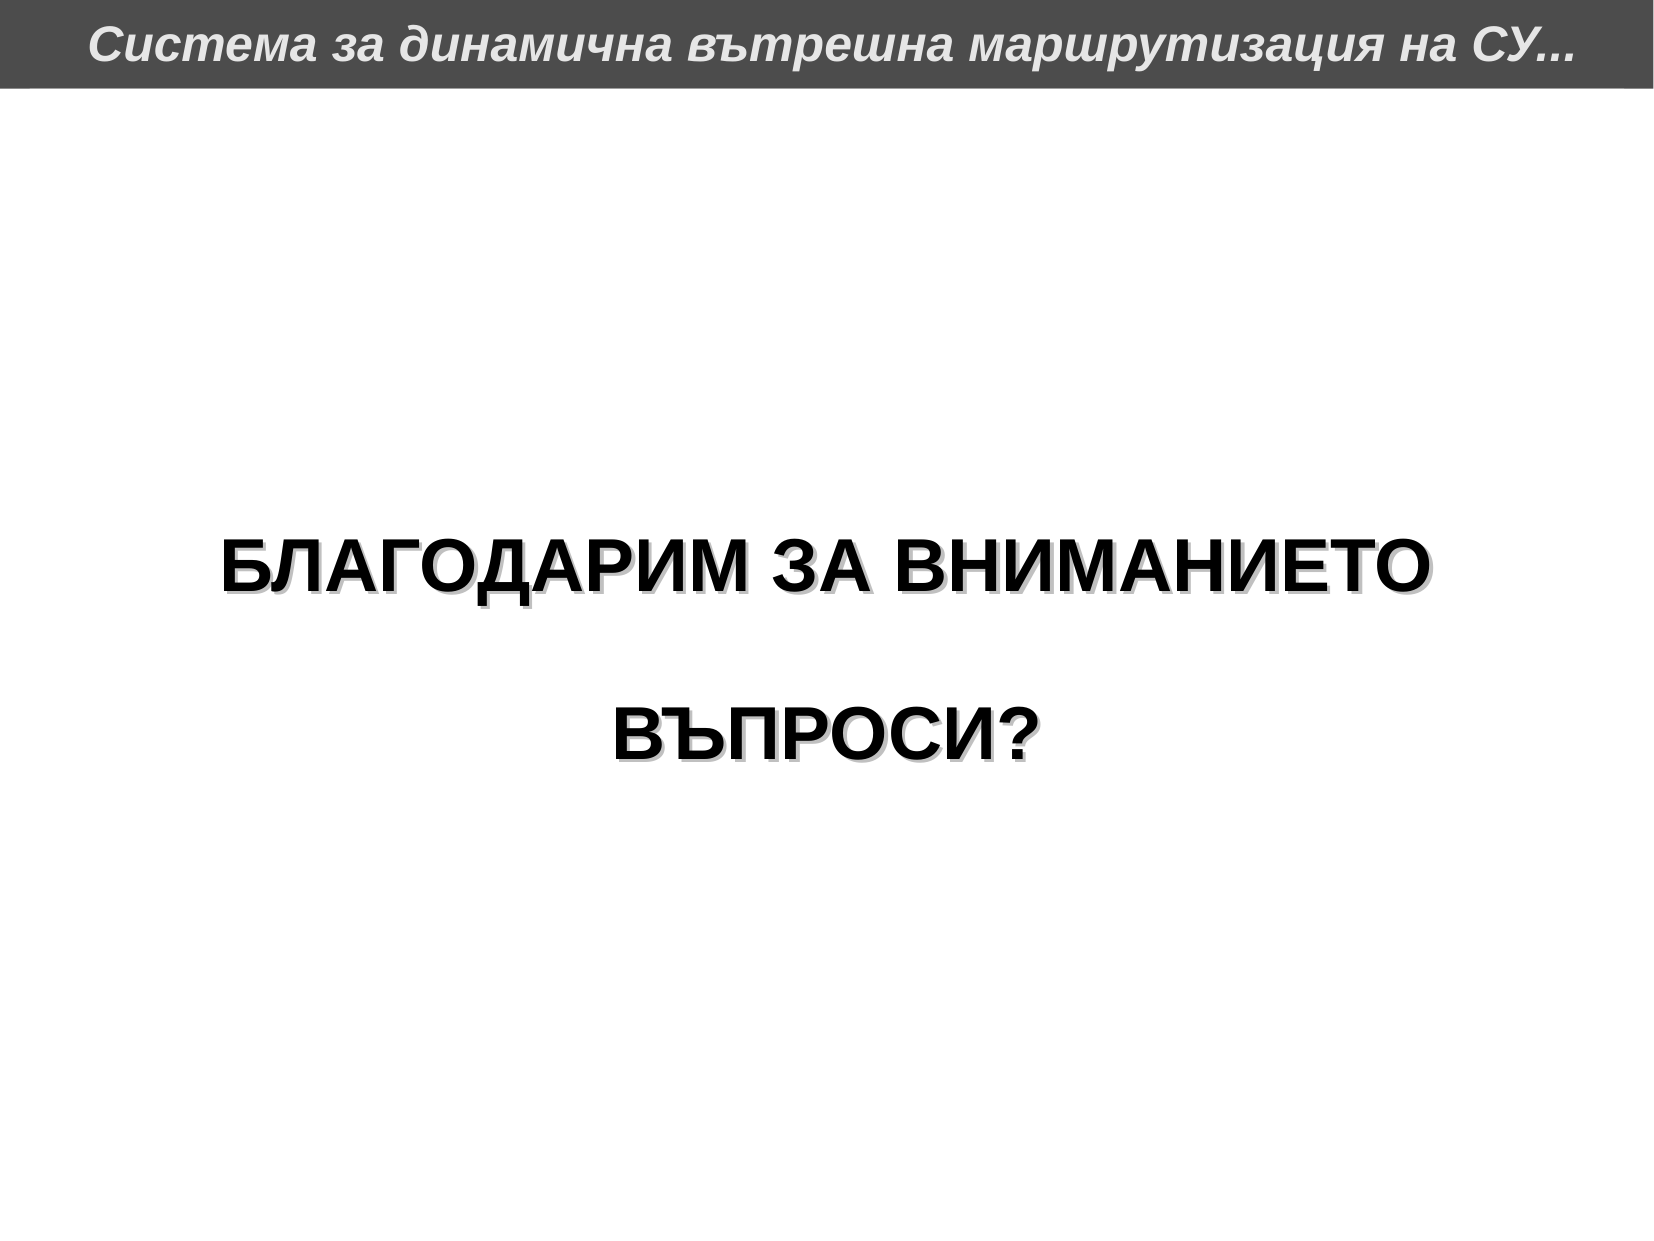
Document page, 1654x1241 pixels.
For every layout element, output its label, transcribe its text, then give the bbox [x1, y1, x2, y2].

text_box Система за динамична вътрешна маршрутизация на СУ... [72, 8, 1593, 80]
text_box [0, 0, 1654, 89]
text_box БЛАГОДАРИМ ЗА ВНИМАНИЕТО ВЪПРОСИ? [29, 88, 1625, 1211]
